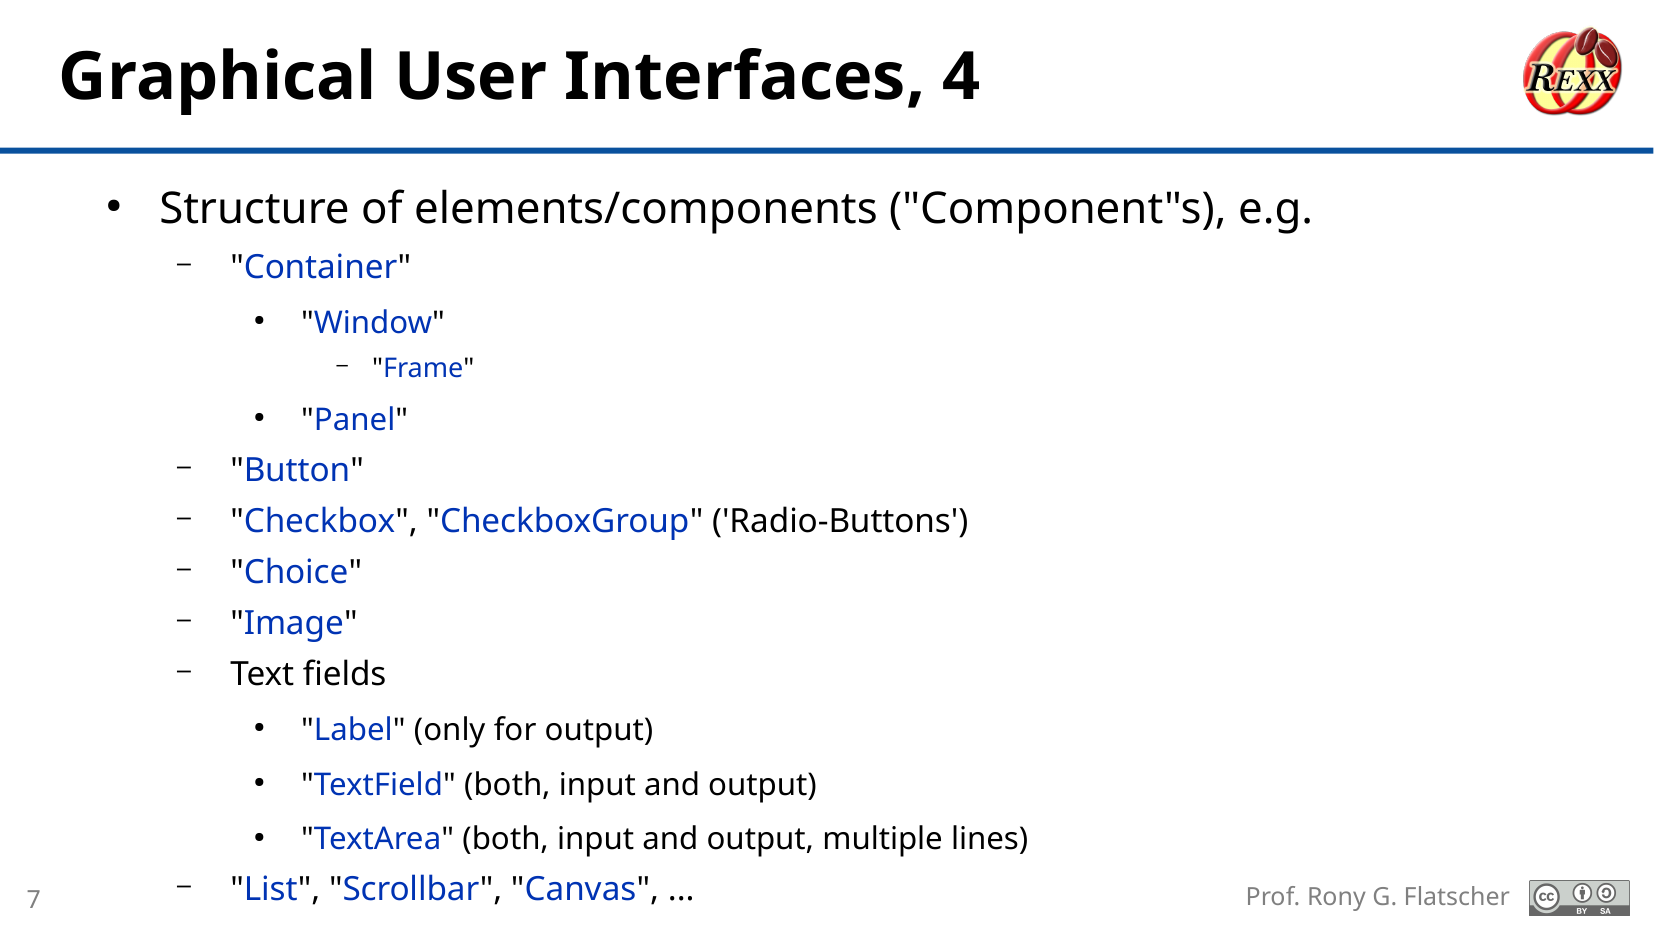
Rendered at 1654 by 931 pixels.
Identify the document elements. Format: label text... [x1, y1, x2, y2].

list Structure of elements/components ("Component"s), e.g. "Container" "Window" "Frame" "Panel" "Button" "Checkbox", "CheckboxGroup" ('Radio-Buttons') "Choice" "Image" Text fields "Label" (only for output) "TextField" (both, input and output) "TextArea" (both, input and output, multiple lines) "List", "Scrollbar", "Canvas", ... [88, 177, 1577, 857]
title Graphical User Interfaces, 4 [0, 0, 1625, 148]
